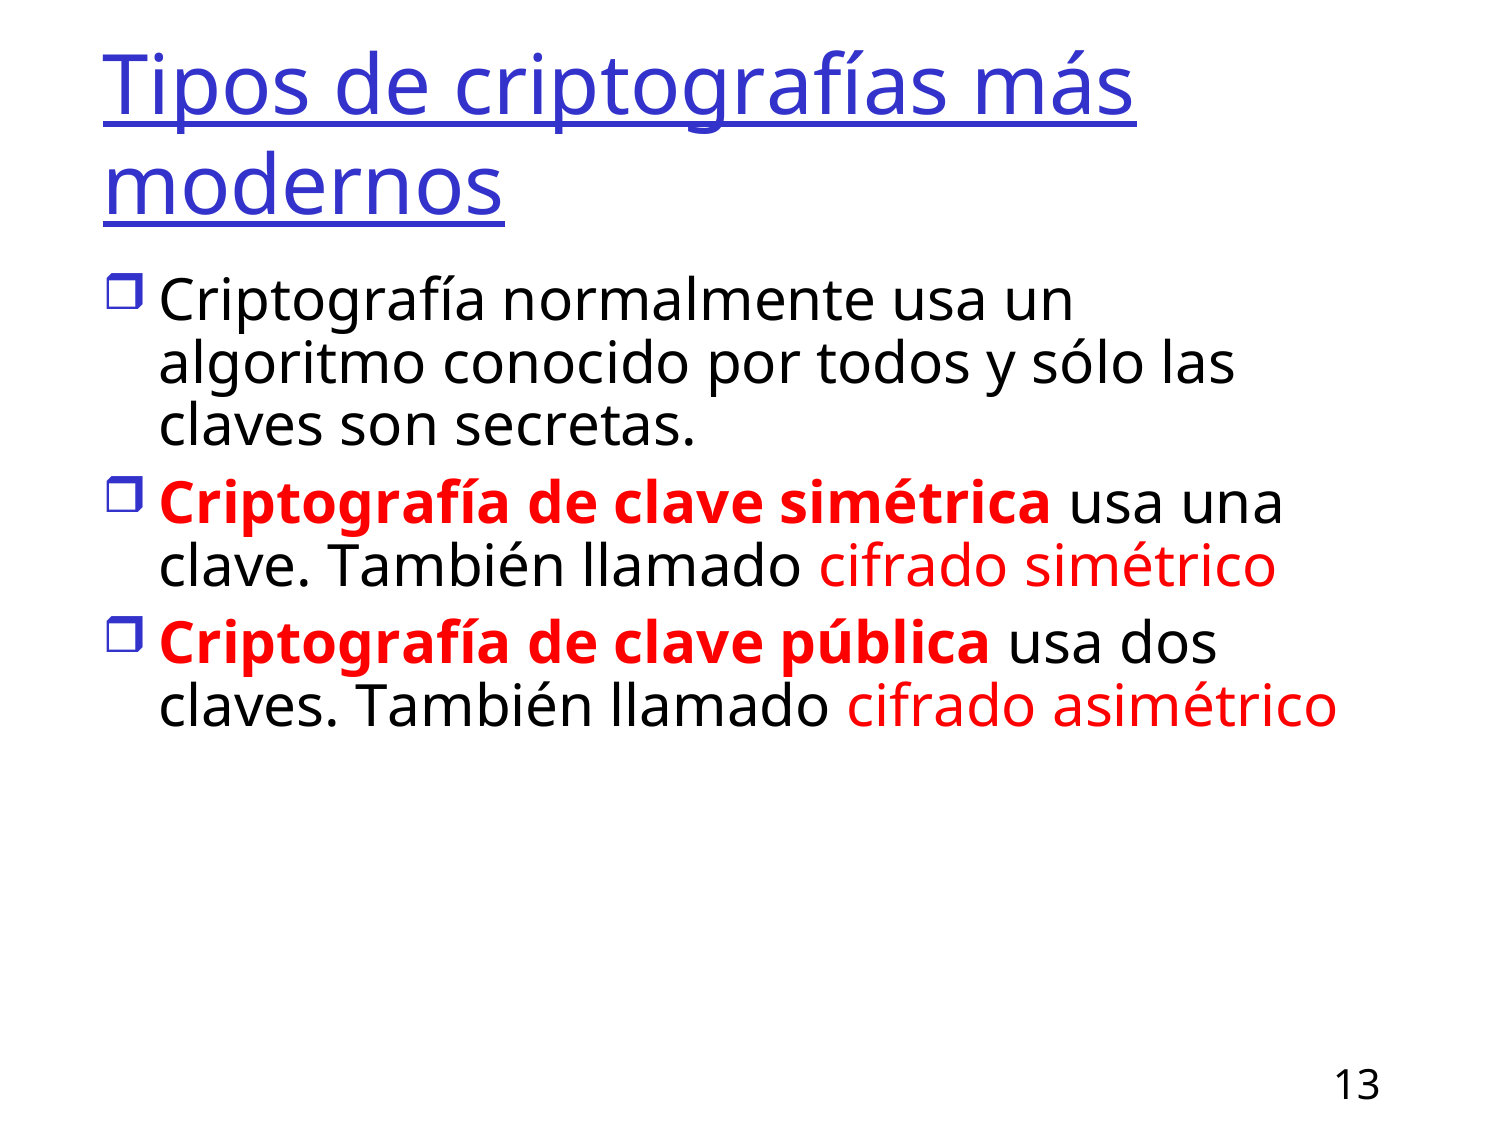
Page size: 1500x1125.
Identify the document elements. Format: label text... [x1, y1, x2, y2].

list Criptografía normalmente usa un algoritmo conocido por todos y sólo las claves son secretas. Criptografía de clave simétrica usa una clave. También llamado cifrado simétrico Criptografía de clave pública usa dos claves. También llamado cifrado asimétrico [87, 262, 1363, 1026]
title Tipos de criptografías más modernos [87, 23, 1363, 239]
